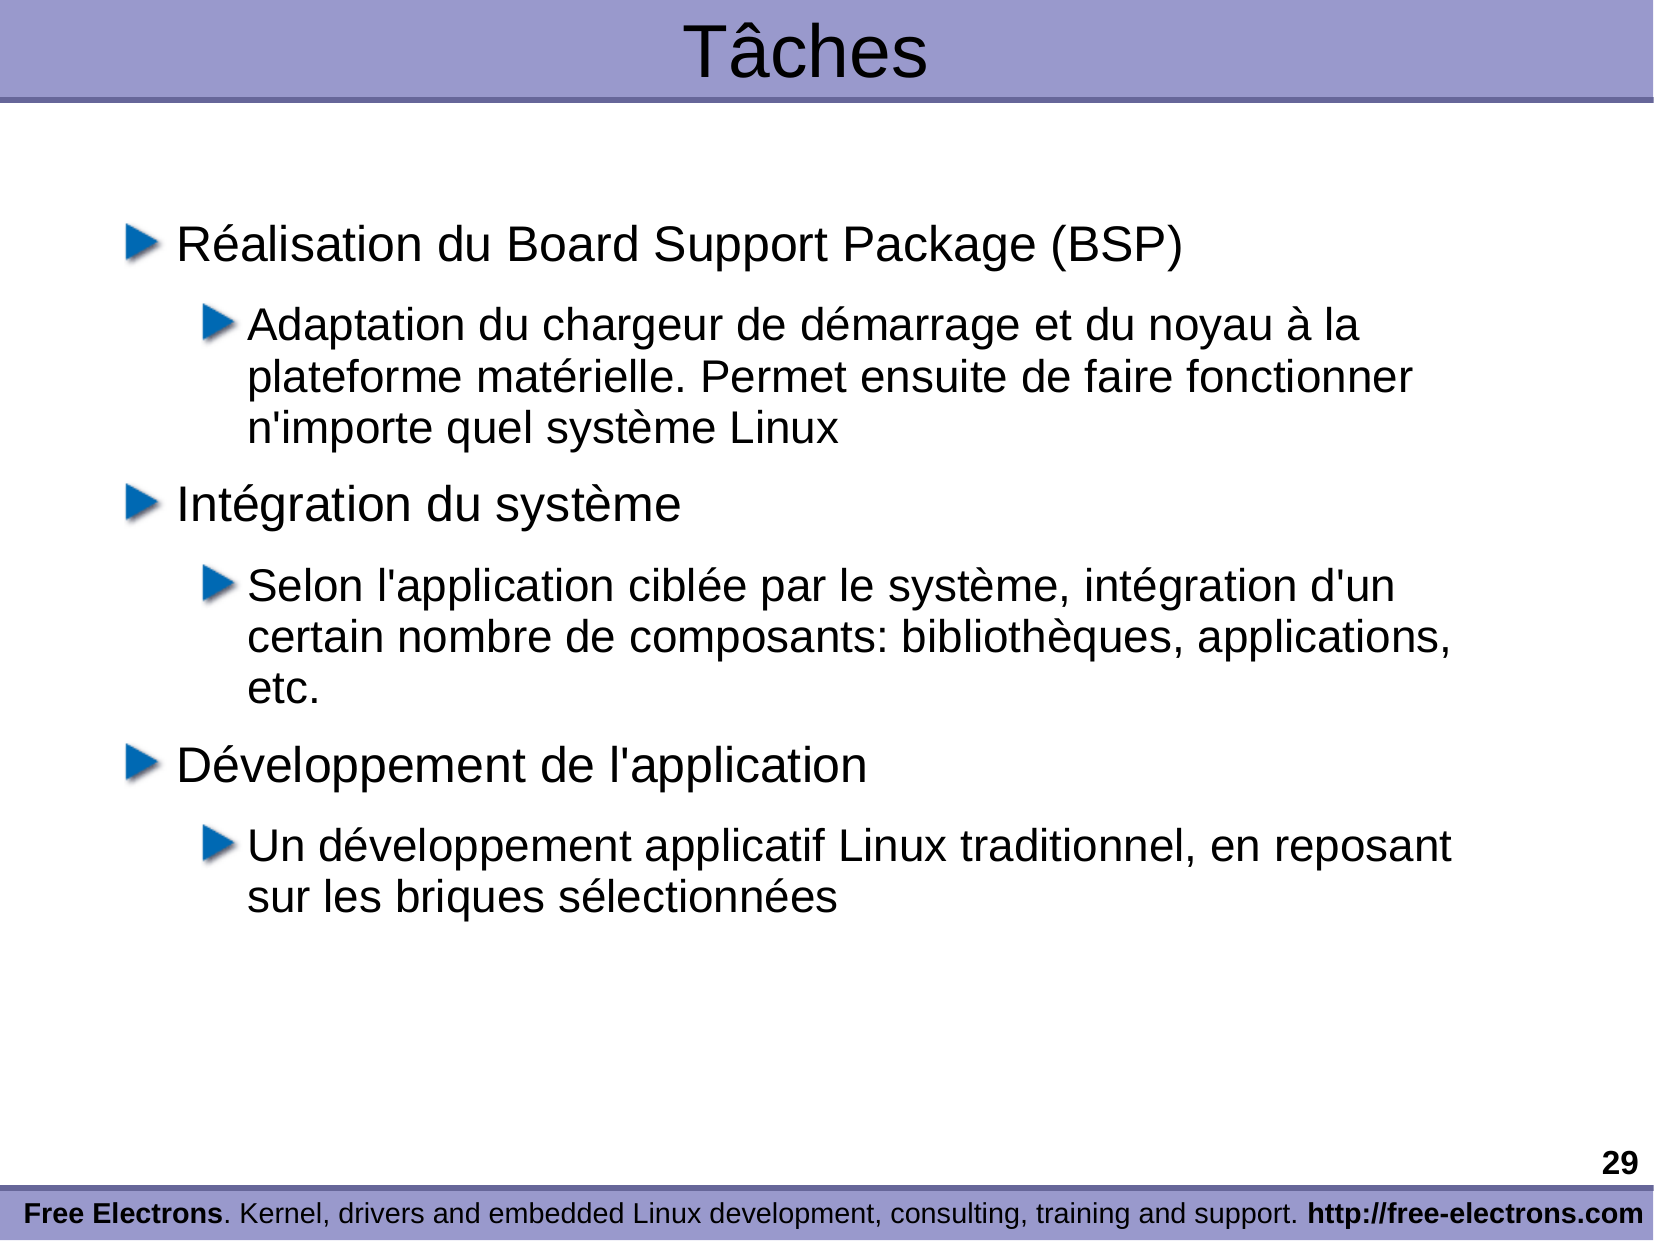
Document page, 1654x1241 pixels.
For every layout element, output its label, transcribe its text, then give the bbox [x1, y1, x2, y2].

list Réalisation du Board Support Package (BSP) Adaptation du chargeur de démarrage et du noyau à la plateforme matérielle. Permet ensuite de faire fonctionner n'importe quel système Linux Intégration du système Selon l'application ciblée par le système, intégration d'un certain nombre de composants: bibliothèques, applications, etc. Développement de l'application Un développement applicatif Linux traditionnel, en reposant sur les briques sélectionnées [105, 216, 1518, 1066]
title Tâches [60, 4, 1551, 98]
